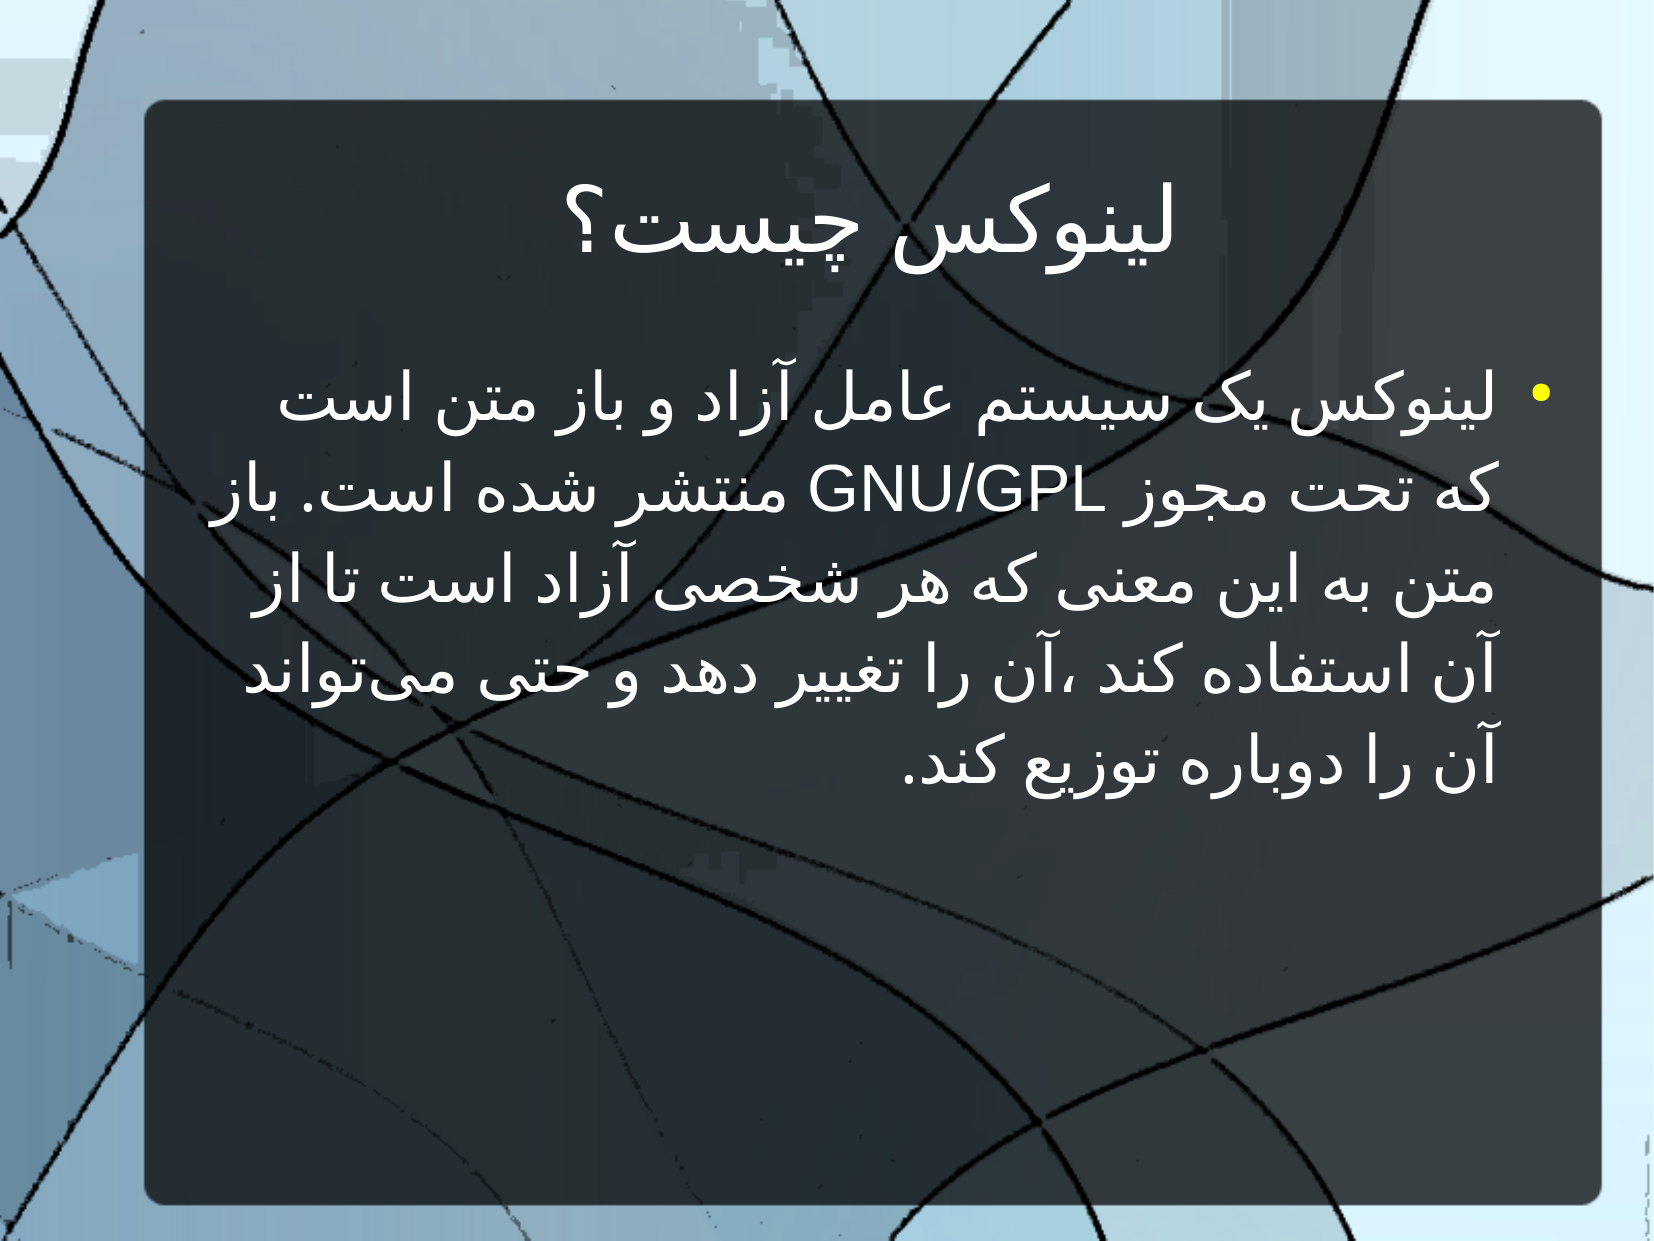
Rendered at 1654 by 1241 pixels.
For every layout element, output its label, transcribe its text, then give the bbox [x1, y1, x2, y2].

list لینوکس یک سیستم عامل آزاد و باز متن است که تحت مجوز GNU/GPL منتشر شده است. باز متن به این معنی که هر شخصی آزاد است تا از آن استفاده کند ،‌آن را تغییر دهد و حتی می‌تواند آن را دوباره توزیع کند. [206, 349, 1571, 1153]
title لینوکس چیست؟ [159, 115, 1583, 318]
picture [0, 0, 1654, 1241]
